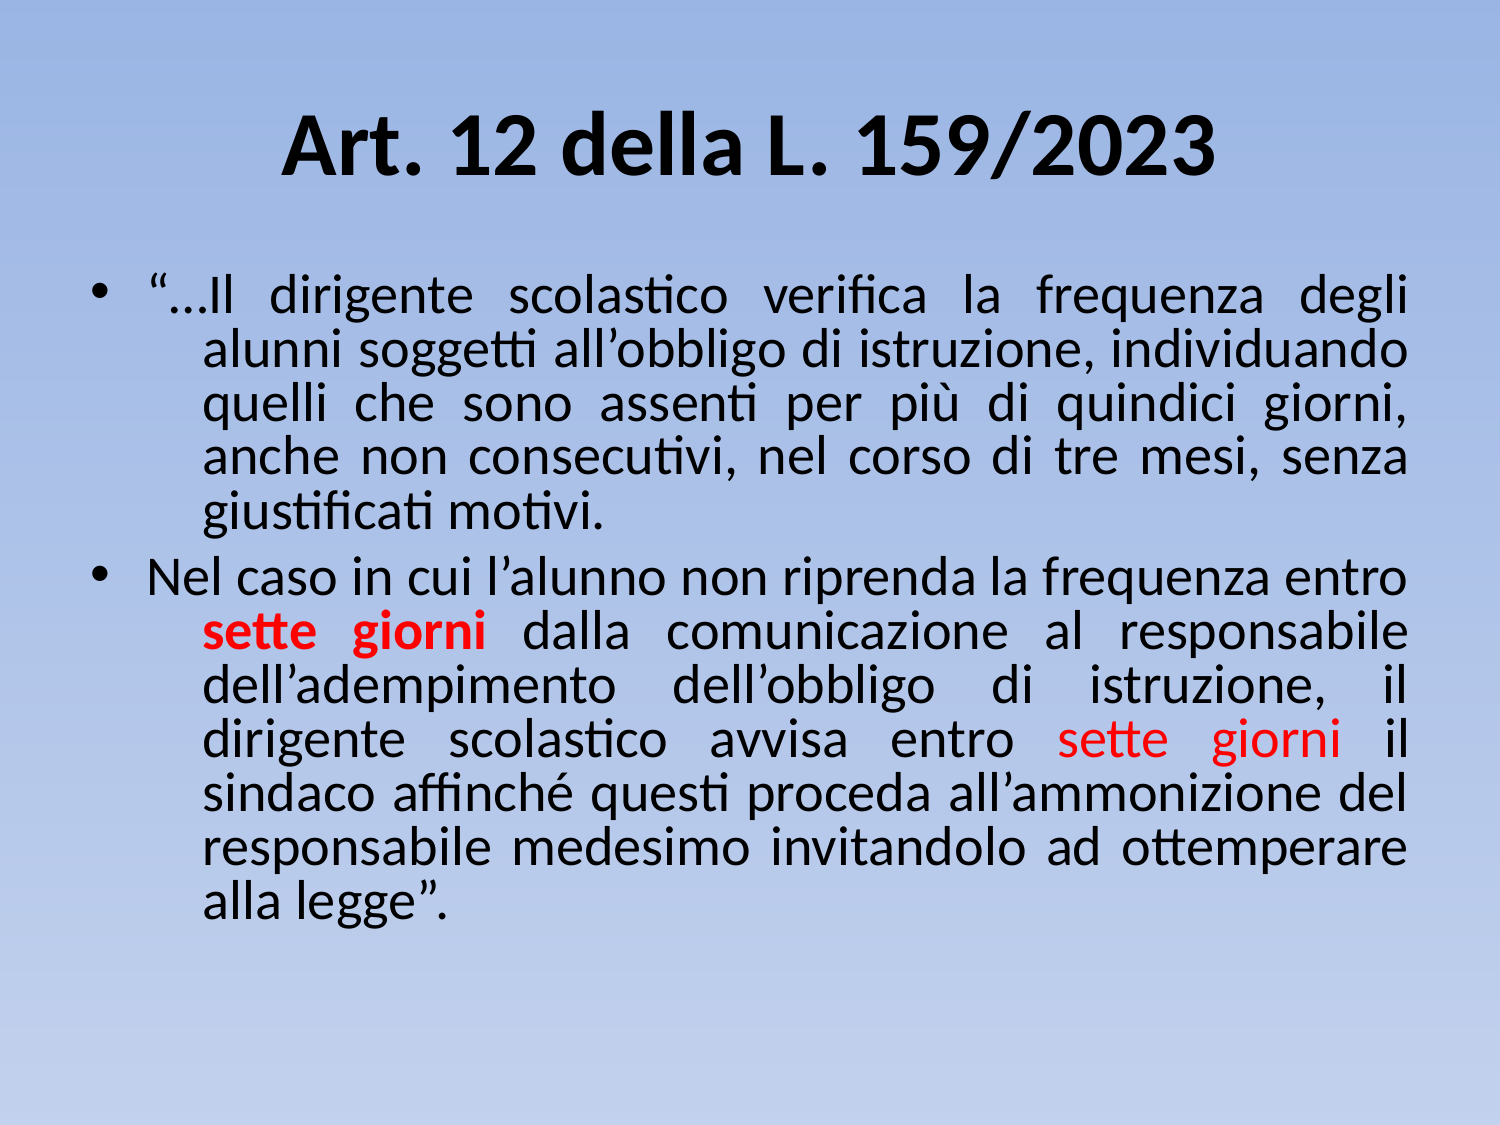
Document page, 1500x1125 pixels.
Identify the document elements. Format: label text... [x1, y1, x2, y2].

title Art. 12 della L. 159/2023 [75, 45, 1426, 233]
list “…Il dirigente scolastico verifica la frequenza degli alunni soggetti all’obbligo di istruzione, individuando quelli che sono assenti per più di quindici giorni, anche non consecutivi, nel corso di tre mesi, senza giustificati motivi. Nel caso in cui l’alunno non riprenda la frequenza entro sette giorni dalla comunicazione al responsabile dell’adempimento dell’obbligo di istruzione, il dirigente scolastico avvisa entro sette giorni il sindaco affinché questi proceda all’ammonizione del responsabile medesimo invitandolo ad ottemperare alla legge”. [75, 262, 1426, 1005]
